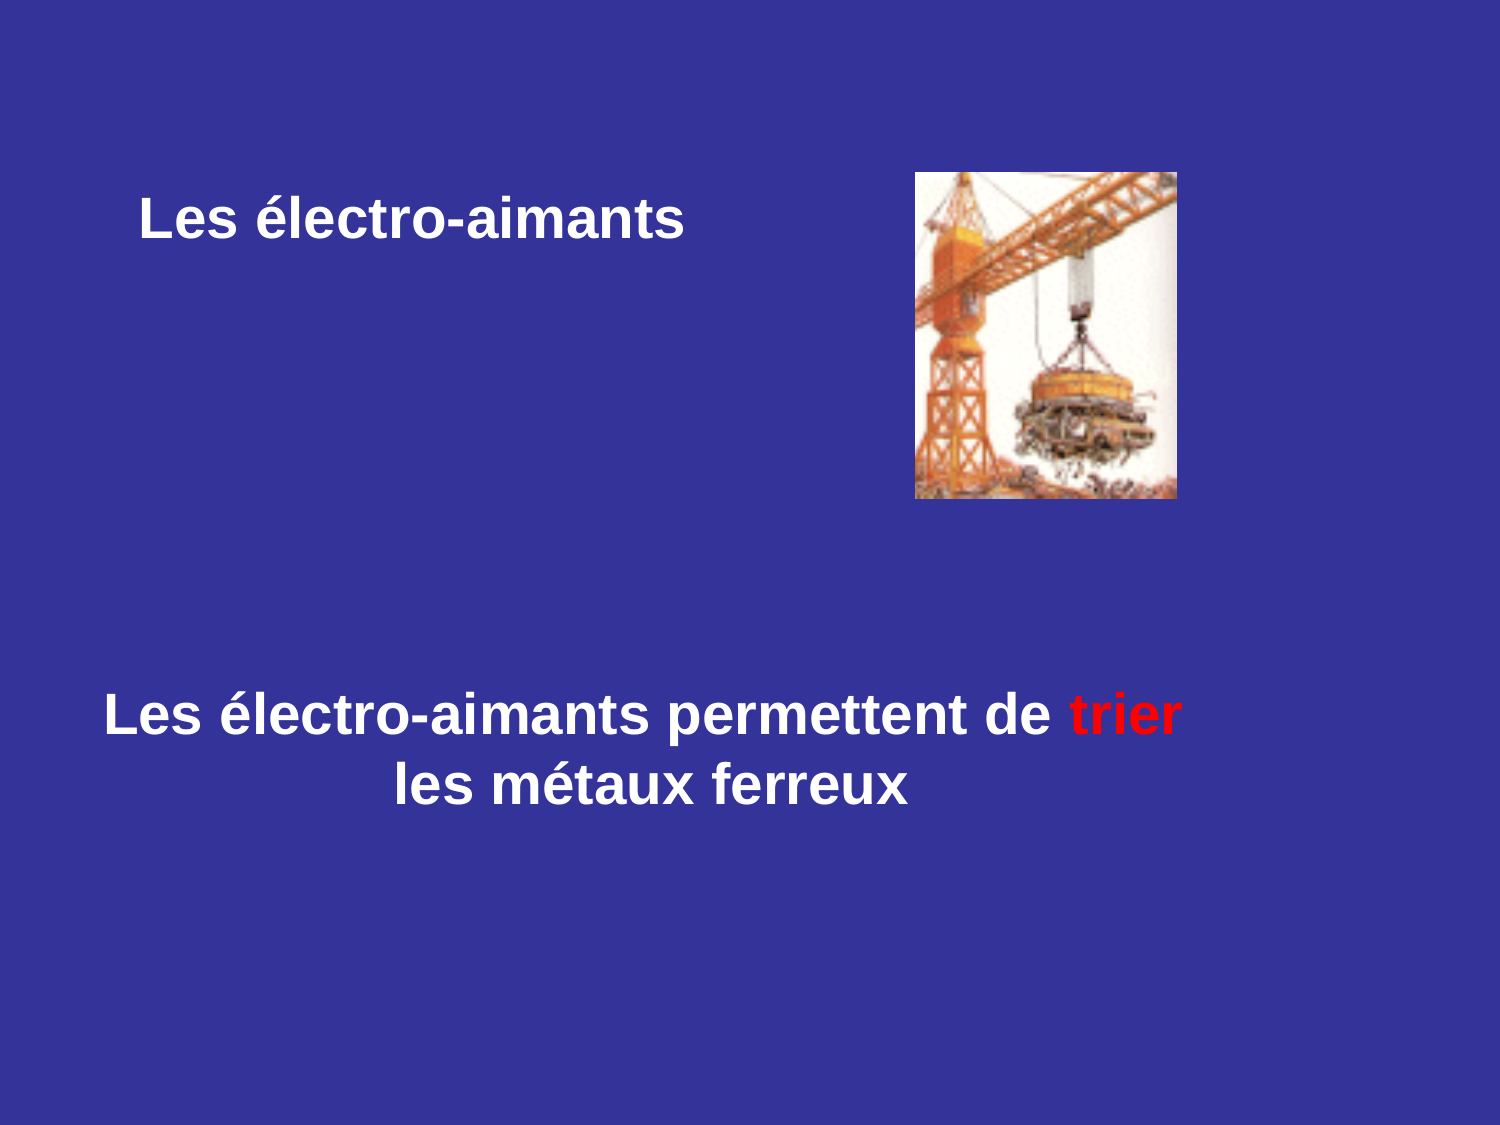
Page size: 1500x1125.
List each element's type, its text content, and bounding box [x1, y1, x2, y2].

text_box Les électro-aimants [123, 172, 727, 259]
picture [915, 172, 1177, 499]
text_box Les électro-aimants permettent de trier les métaux ferreux [88, 668, 1388, 895]
